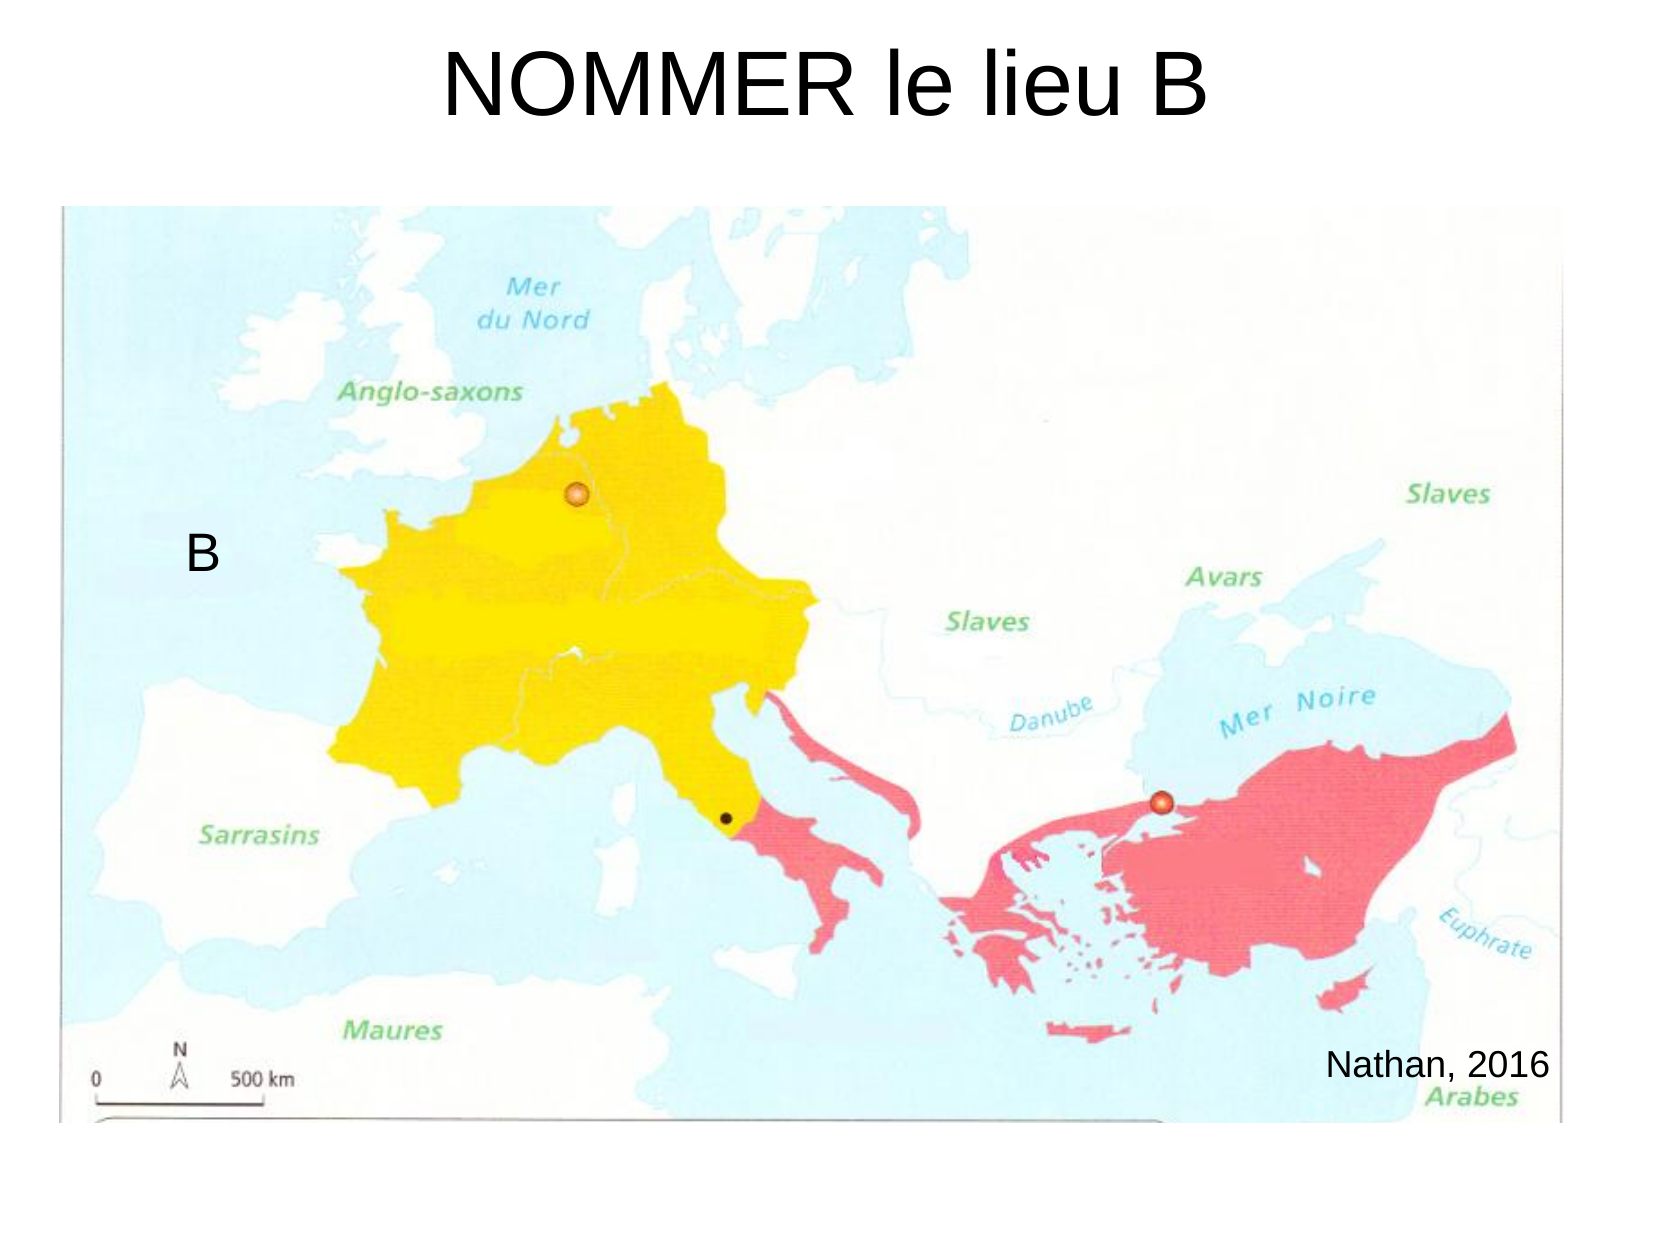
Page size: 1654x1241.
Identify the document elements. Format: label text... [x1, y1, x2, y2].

text_box B [170, 515, 237, 591]
picture [59, 206, 1564, 1123]
title NOMMER le lieu B [82, 32, 1571, 136]
text_box Nathan, 2016 [1181, 1035, 1565, 1093]
